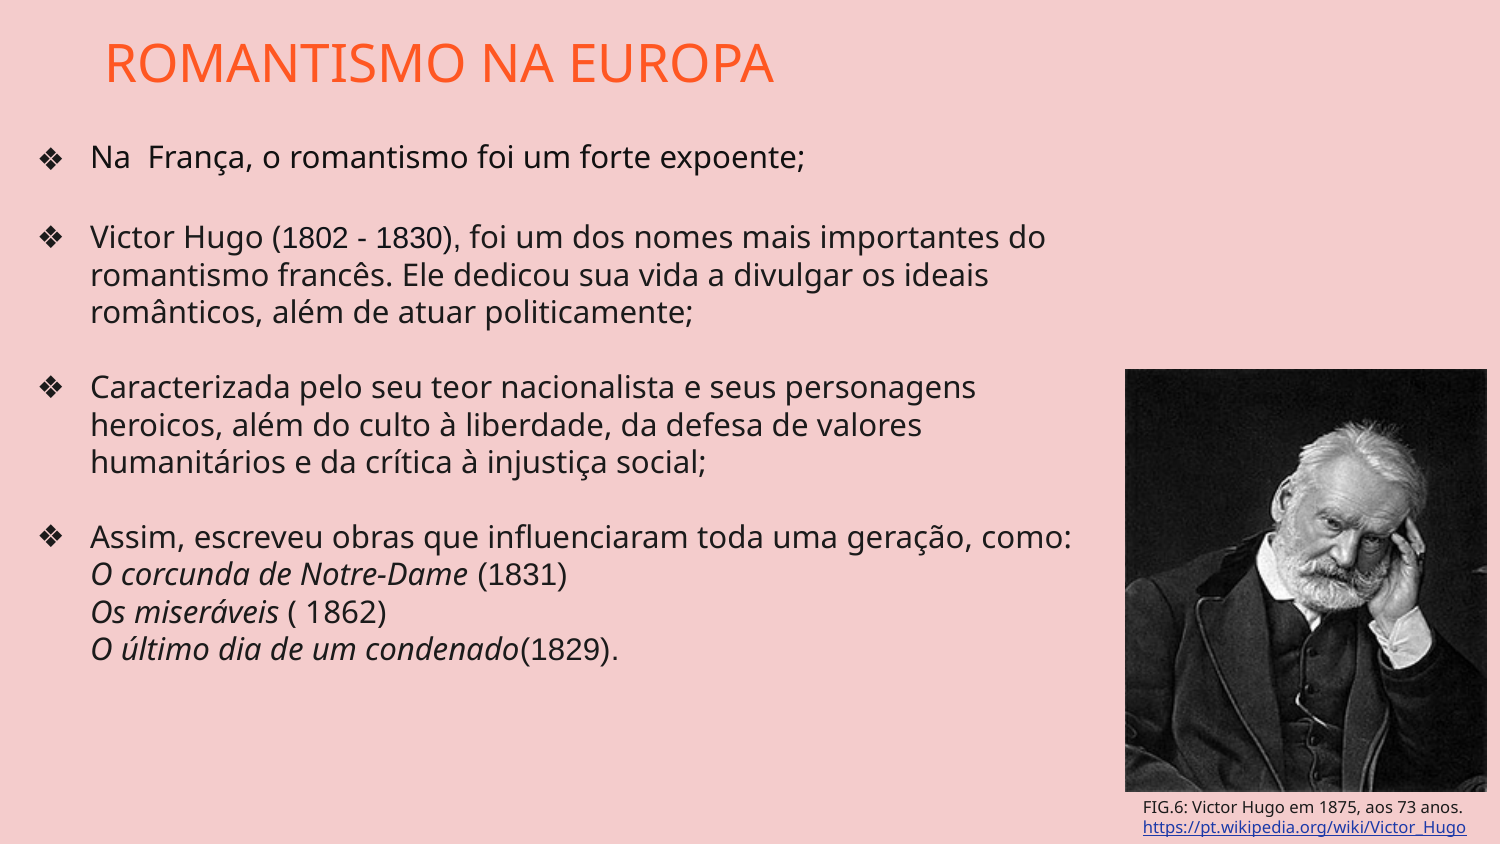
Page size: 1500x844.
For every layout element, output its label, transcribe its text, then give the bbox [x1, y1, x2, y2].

text_box Na França, o romantismo foi um forte expoente; Victor Hugo (1802 - 1830), foi um dos nomes mais importantes do romantismo francês. Ele dedicou sua vida a divulgar os ideais românticos, além de atuar politicamente; Caracterizada pelo seu teor nacionalista e seus personagens heroicos, além do culto à liberdade, da defesa de valores humanitários e da crítica à injustiça social; Assim, escreveu obras que influenciaram toda uma geração, como: O corcunda de Notre-Dame (1831) Os miseráveis ( 1862) O último dia de um condenado(1829). [0, 122, 1097, 702]
picture [1125, 369, 1487, 782]
text_box FIG.6: Victor Hugo em 1875, aos 73 anos. https://pt.wikipedia.org/wiki/Victor_Hugo [1052, 782, 1500, 844]
title ROMANTISMO NA EUROPA [89, 14, 1487, 109]
